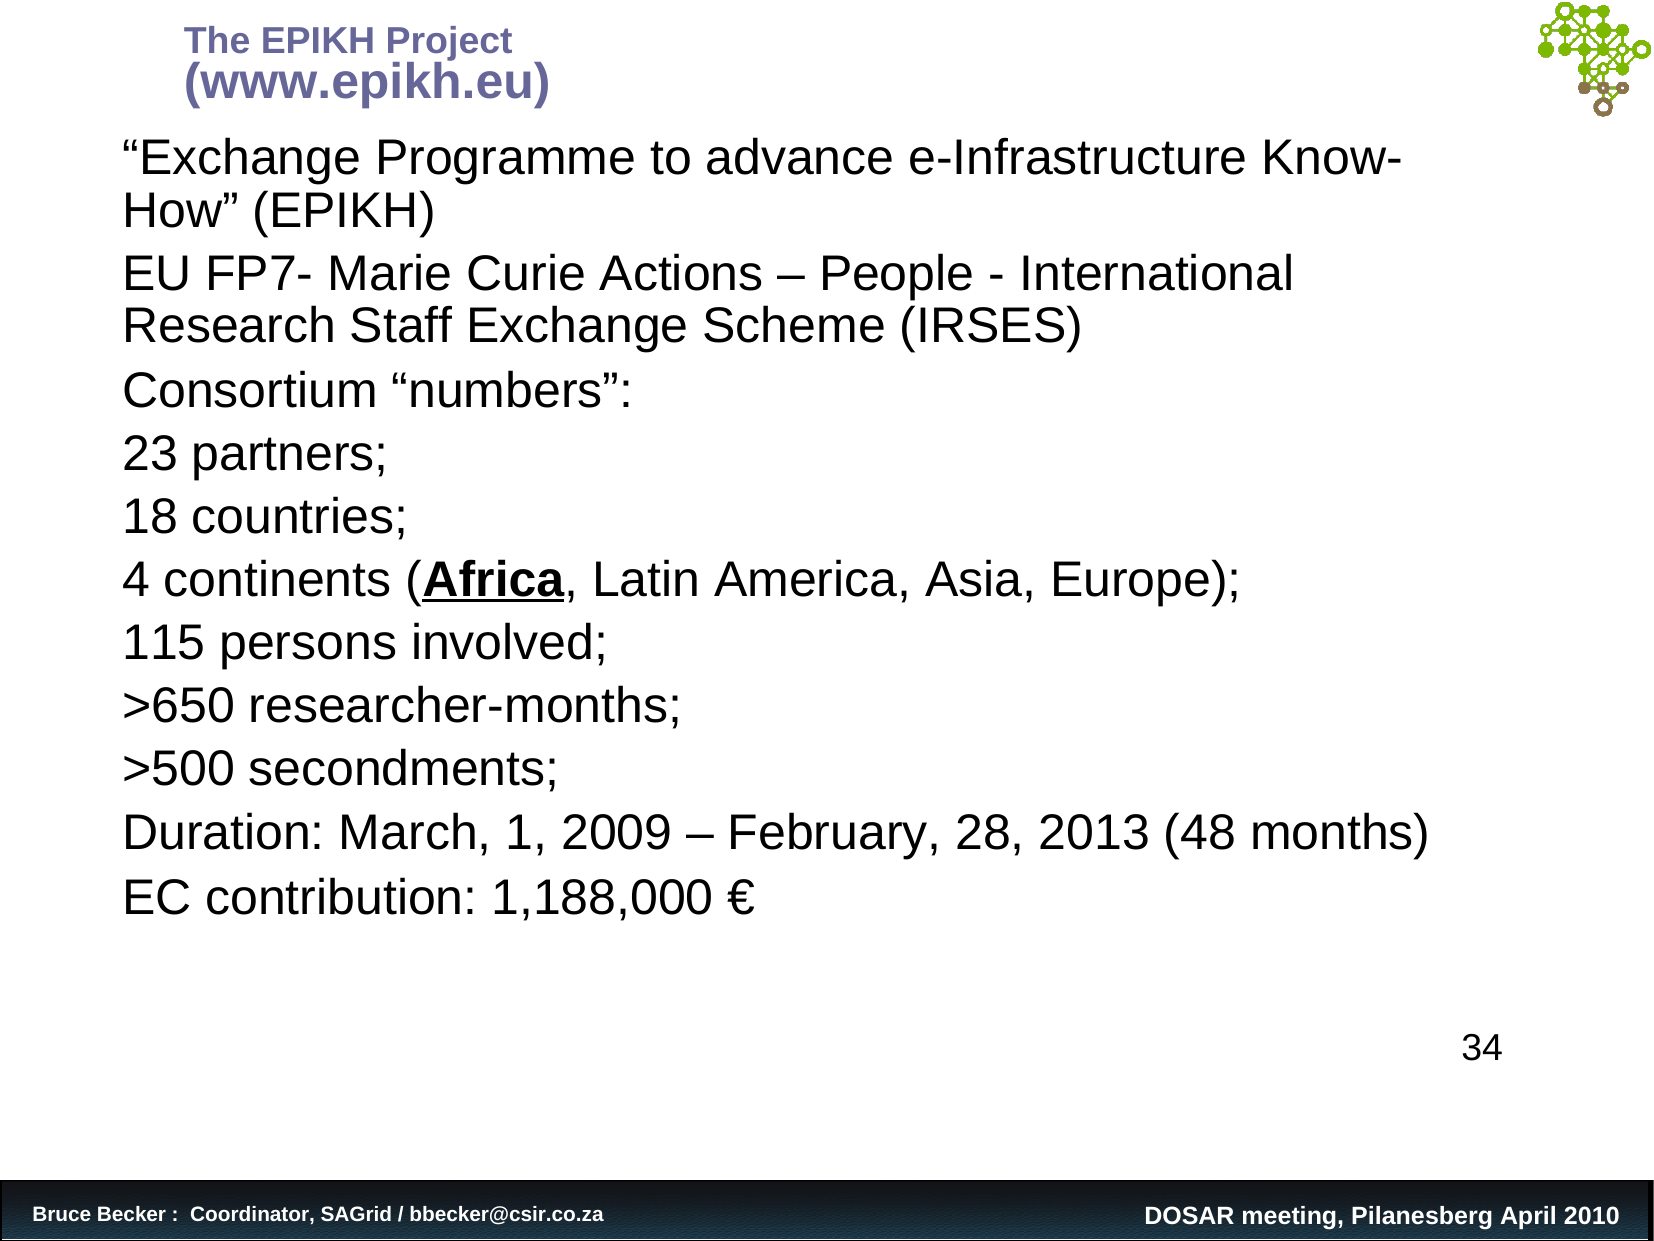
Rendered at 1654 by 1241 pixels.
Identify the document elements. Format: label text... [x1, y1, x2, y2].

title The EPIKH Project (www.epikh.eu) [168, 0, 1654, 171]
picture [0, 1180, 1654, 1241]
list “Exchange Programme to advance e-Infrastructure Know-How” (EPIKH) EU FP7- Marie Curie Actions – People - International Research Staff Exchange Scheme (IRSES) Consortium “numbers”: 23 partners; 18 countries; 4 continents (Africa, Latin America, Asia, Europe); 115 persons involved; >650 researcher-months; >500 secondments; Duration: March, 1, 2009 – February, 28, 2013 (48 months) EC contribution: 1,188,000 € [107, 125, 1489, 1057]
